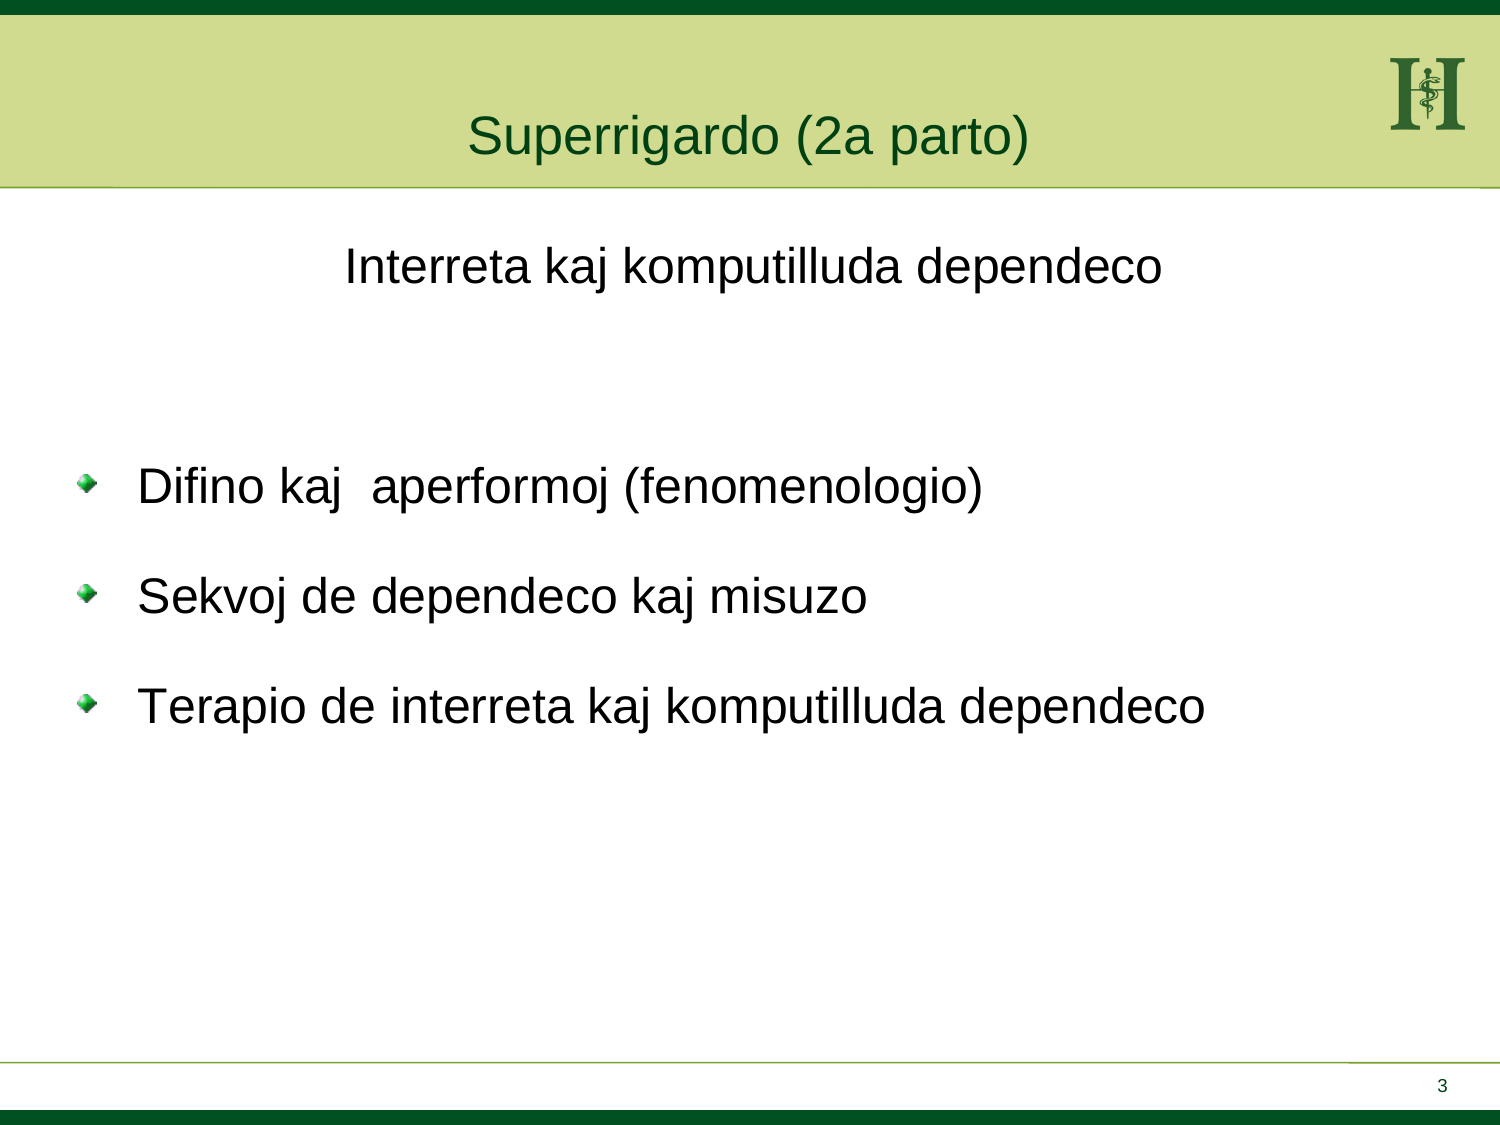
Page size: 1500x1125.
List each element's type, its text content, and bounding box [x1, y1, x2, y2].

picture [0, 15, 1500, 186]
title Superrigardo (2a parto) [52, 23, 1446, 173]
list Interreta kaj komputilluda dependeco Difino kaj aperformoj (fenomenologio) Sekvoj de dependeco kaj misuzo Terapio de interreta kaj komputilluda dependeco [52, 226, 1446, 1035]
